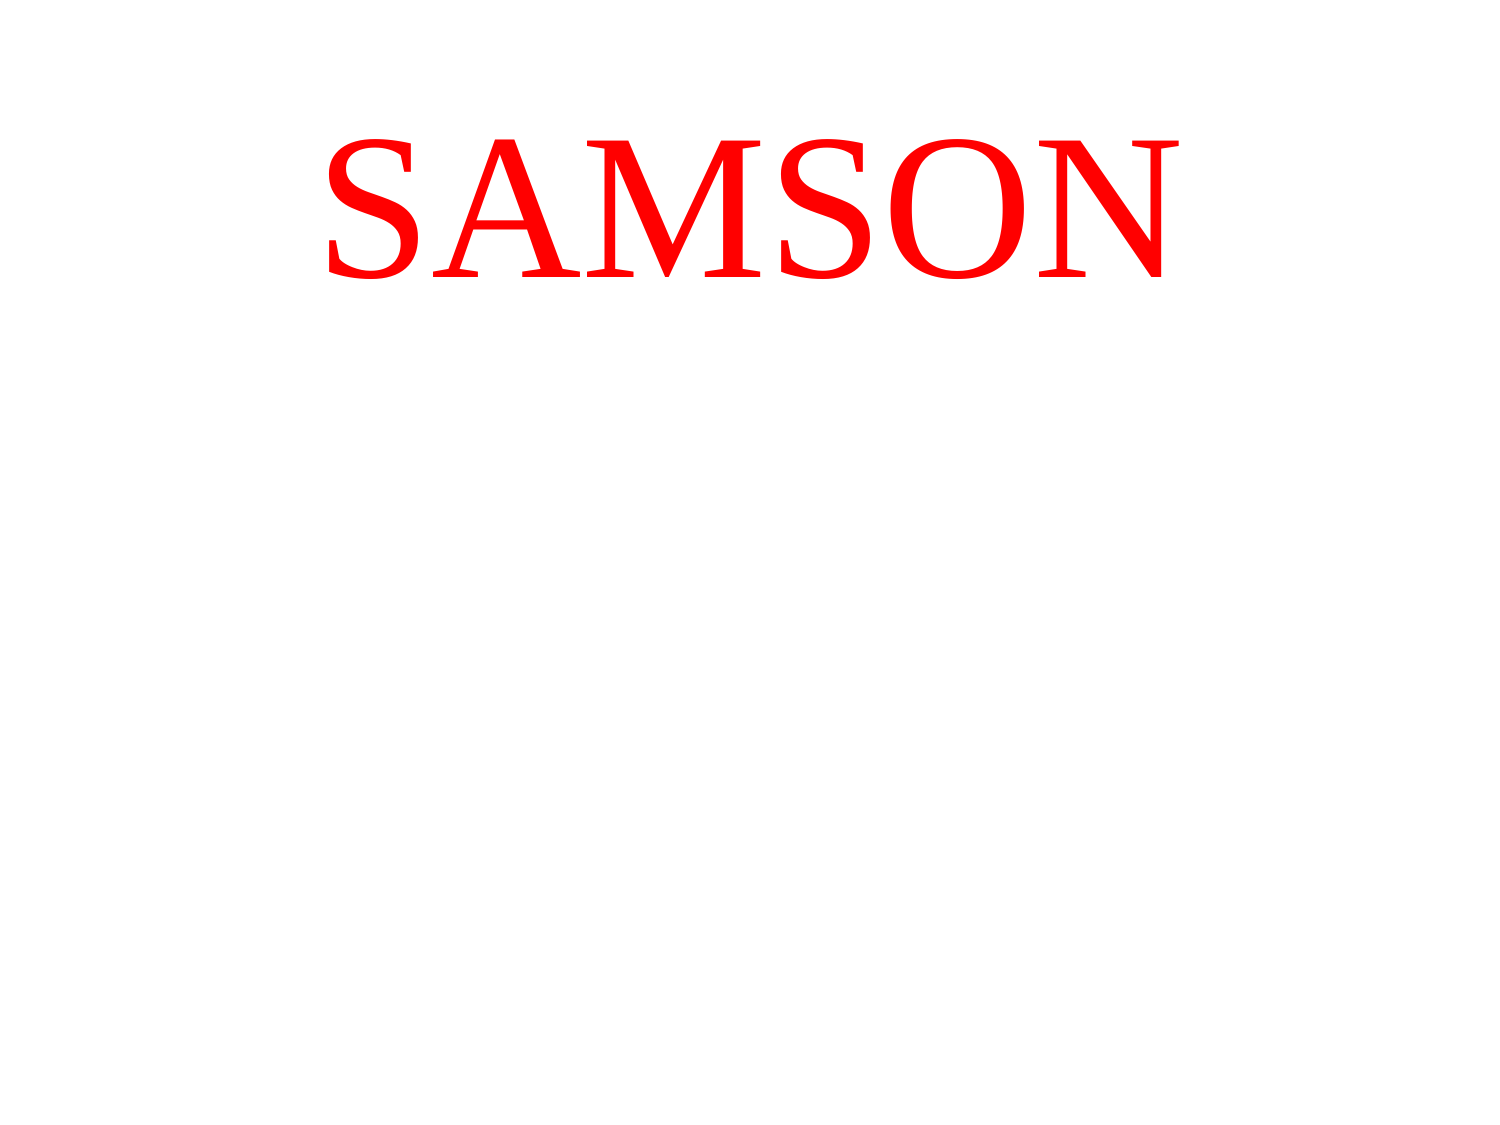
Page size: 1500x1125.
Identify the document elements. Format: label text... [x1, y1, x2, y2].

title SAMSON [112, 61, 1388, 327]
